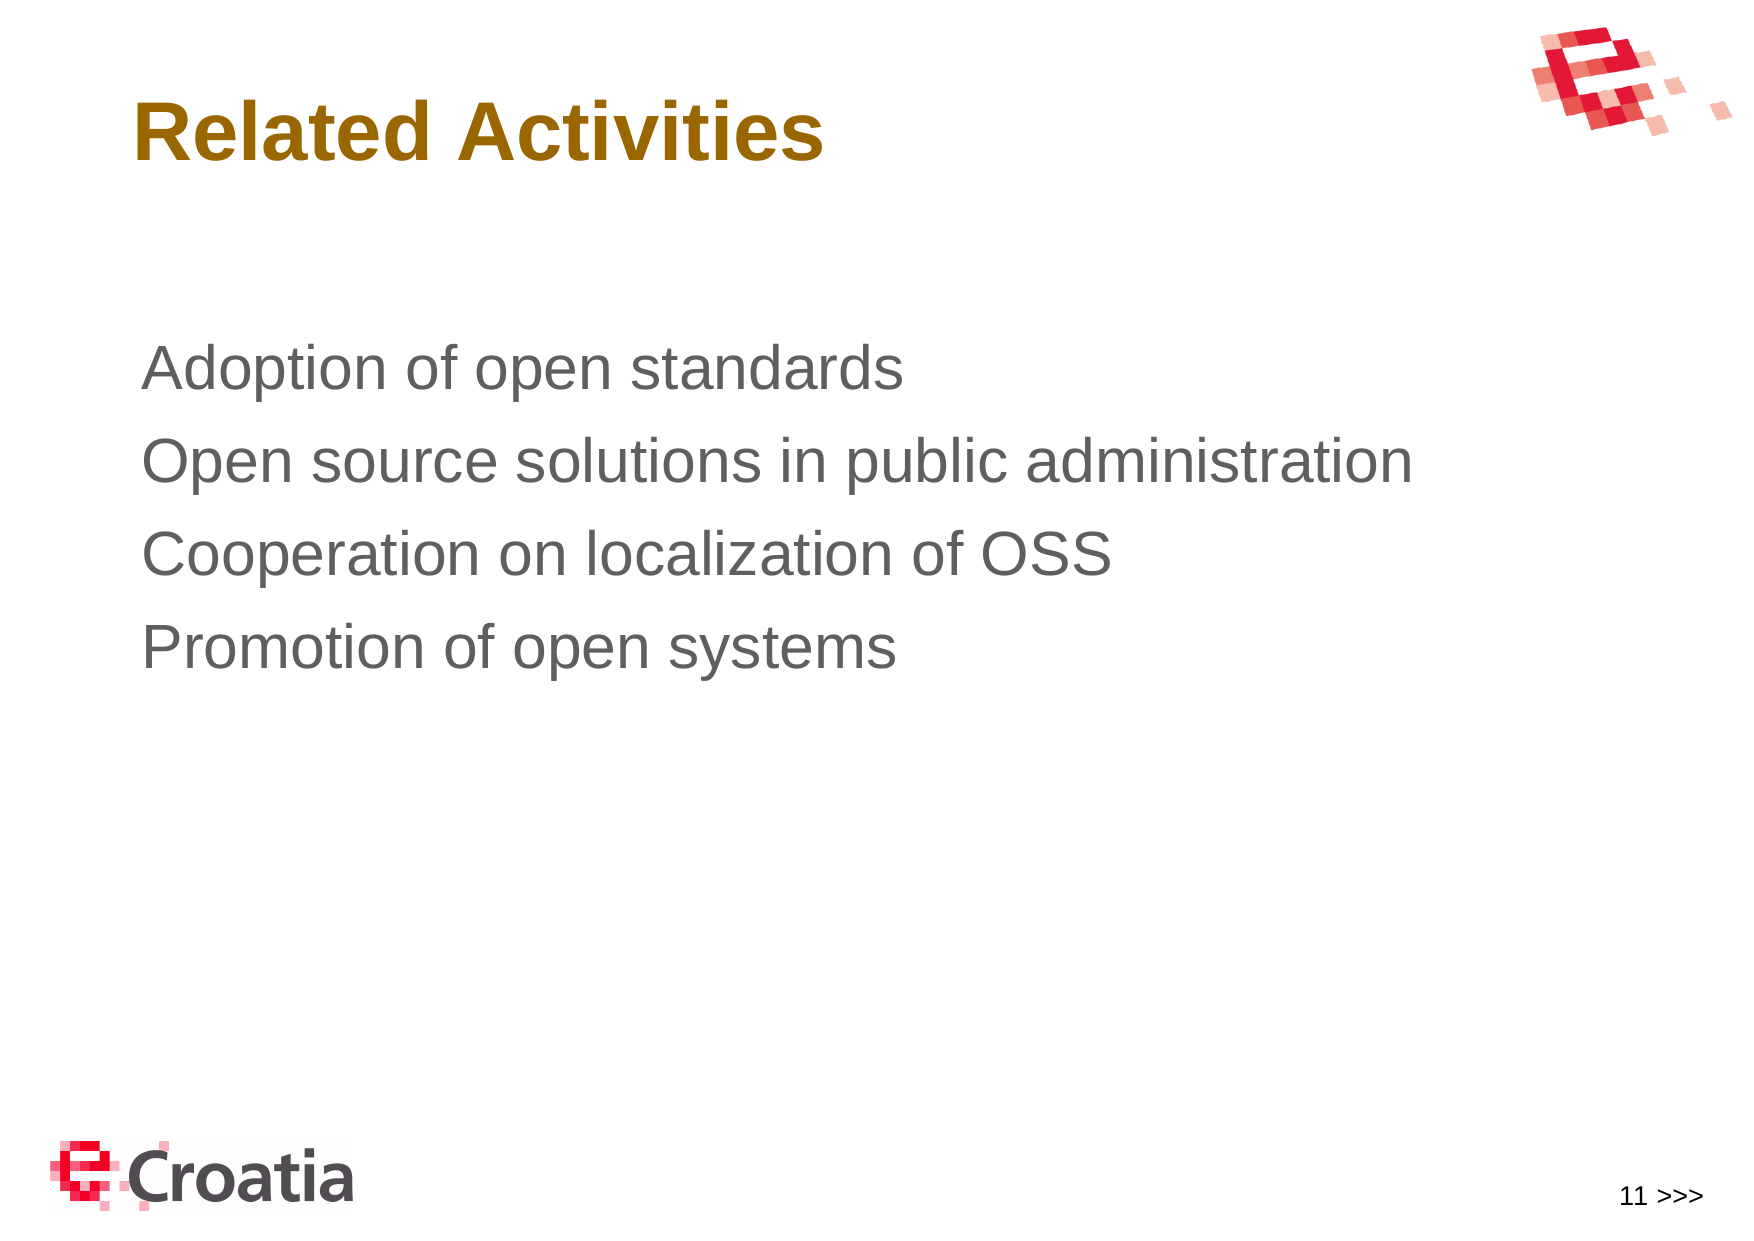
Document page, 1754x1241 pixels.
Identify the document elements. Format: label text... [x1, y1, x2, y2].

picture [50, 1141, 353, 1211]
list Adoption of open standards Open source solutions in public administration Cooperation on localization of OSS Promotion of open systems [127, 325, 1652, 1100]
title Related Activities [132, 49, 1462, 215]
picture [1526, 23, 1736, 140]
